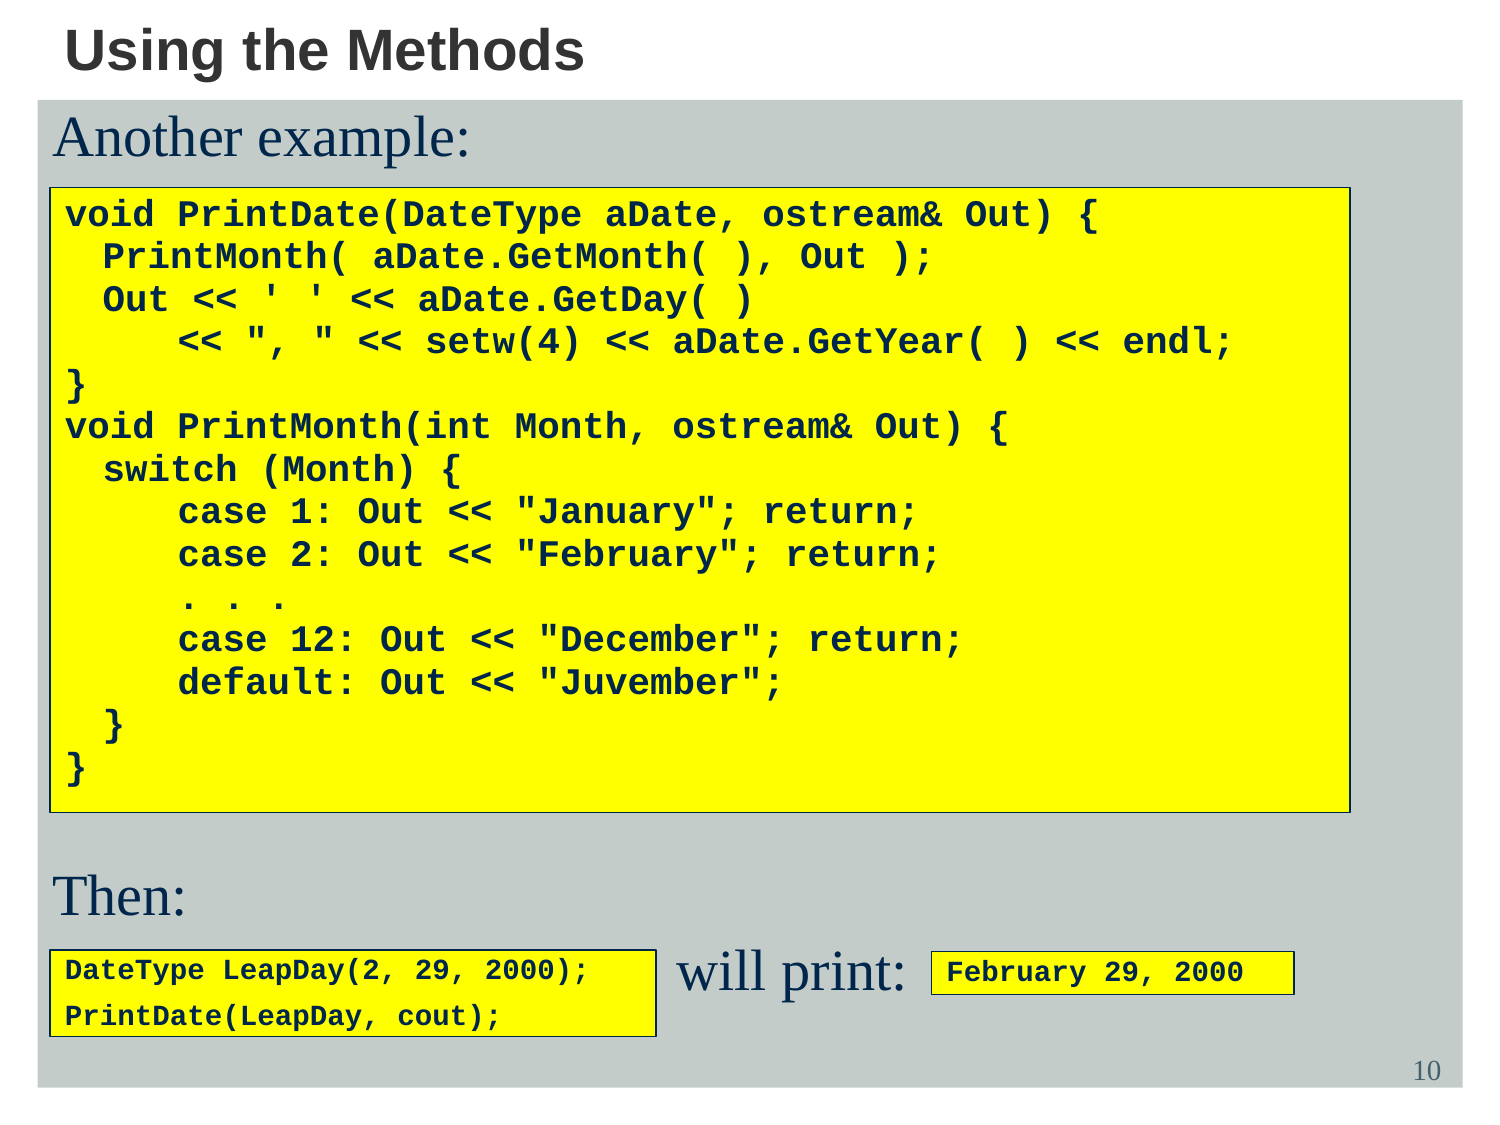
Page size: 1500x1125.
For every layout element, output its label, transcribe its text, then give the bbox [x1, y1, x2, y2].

title Using the Methods [50, 0, 1450, 91]
text_box void PrintDate(DateType aDate, ostream& Out) { PrintMonth( aDate.GetMonth( ), Out ); Out << ' ' << aDate.GetDay( ) << ", " << setw(4) << aDate.GetYear( ) << endl; } void PrintMonth(int Month, ostream& Out) { switch (Month) { case 1: Out << "January"; return; case 2: Out << "February"; return; . . . case 12: Out << "December"; return; default: Out << "Juvember"; } } [50, 187, 1351, 826]
list Another example: Then: will print: [37, 99, 1463, 1088]
text_box February 29, 2000 [931, 951, 1295, 1000]
text_box DateType LeapDay(2, 29, 2000); PrintDate(LeapDay, cout); [50, 950, 657, 1045]
